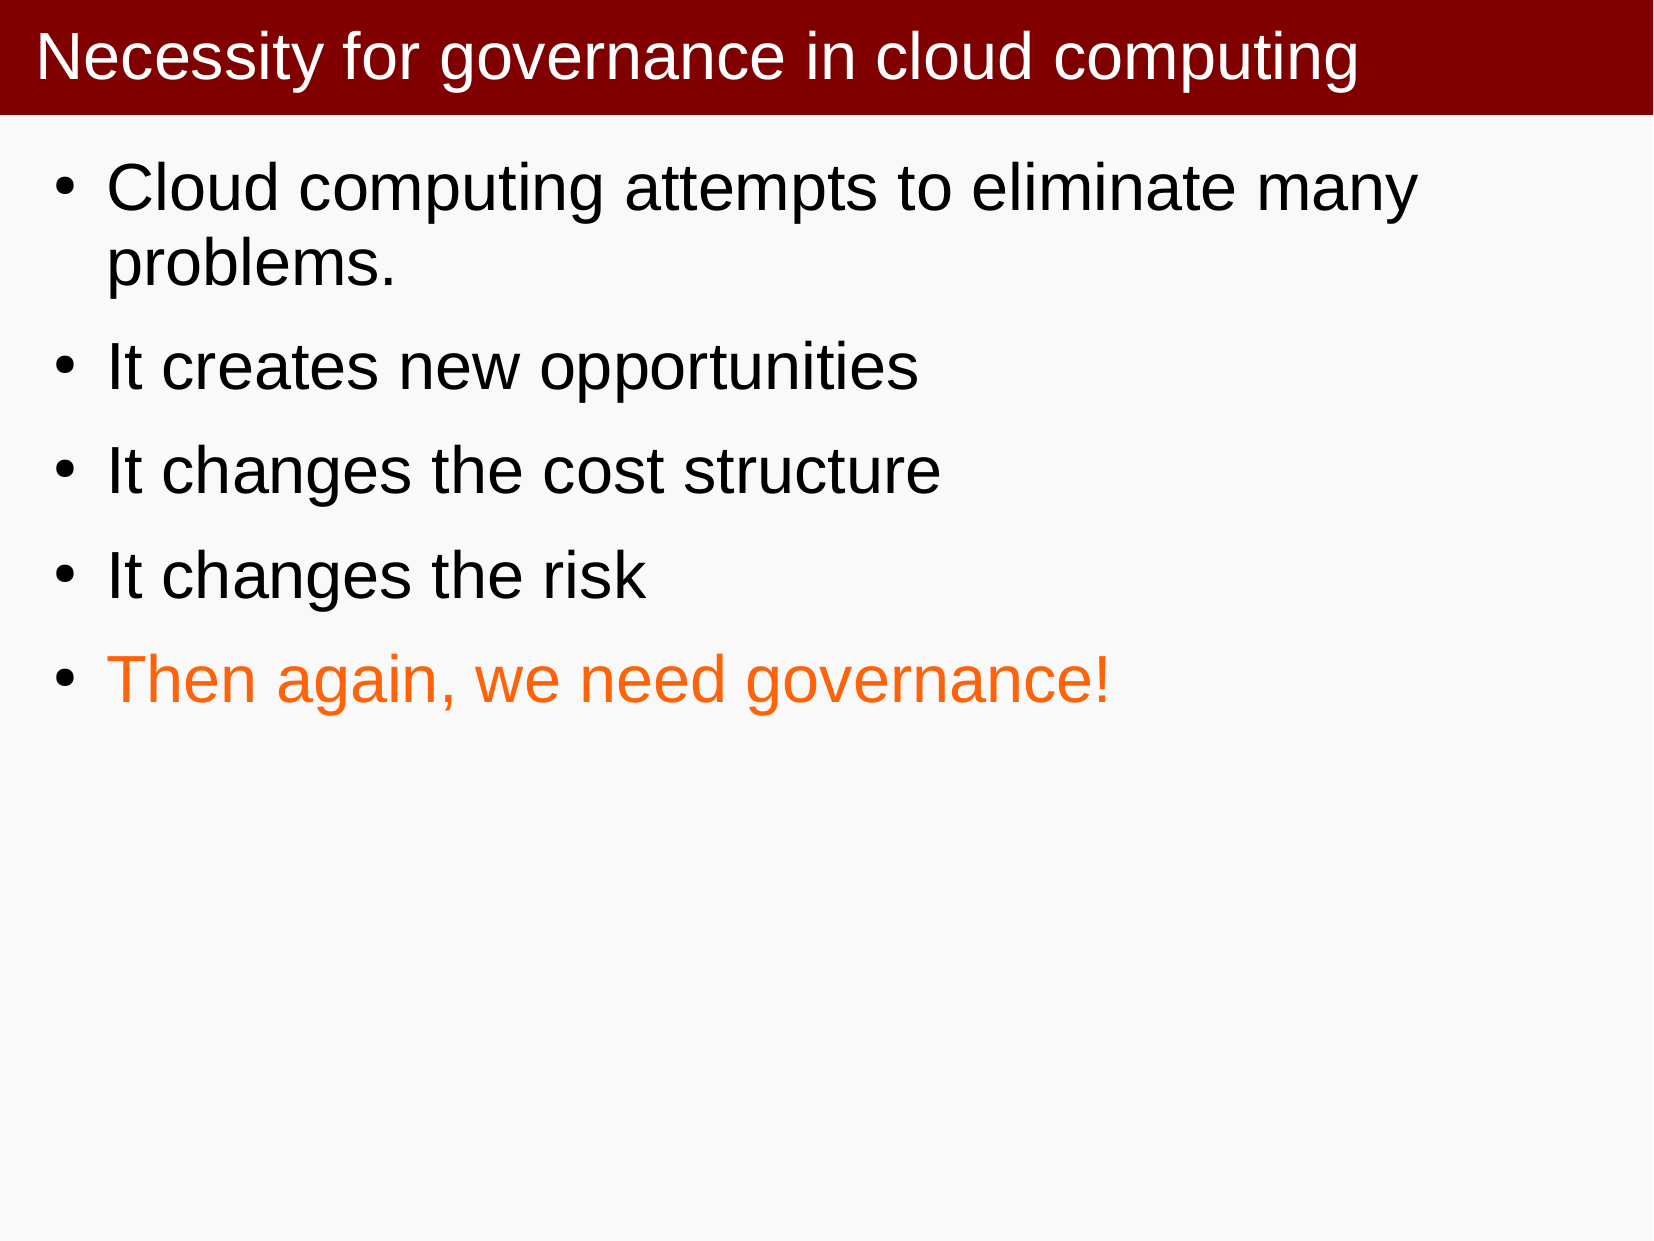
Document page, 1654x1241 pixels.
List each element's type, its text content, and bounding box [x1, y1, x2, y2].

title Necessity for governance in cloud computing [35, 18, 1524, 94]
list Cloud computing attempts to eliminate many problems. It creates new opportunities It changes the cost structure It changes the risk Then again, we need governance! [35, 150, 1612, 969]
